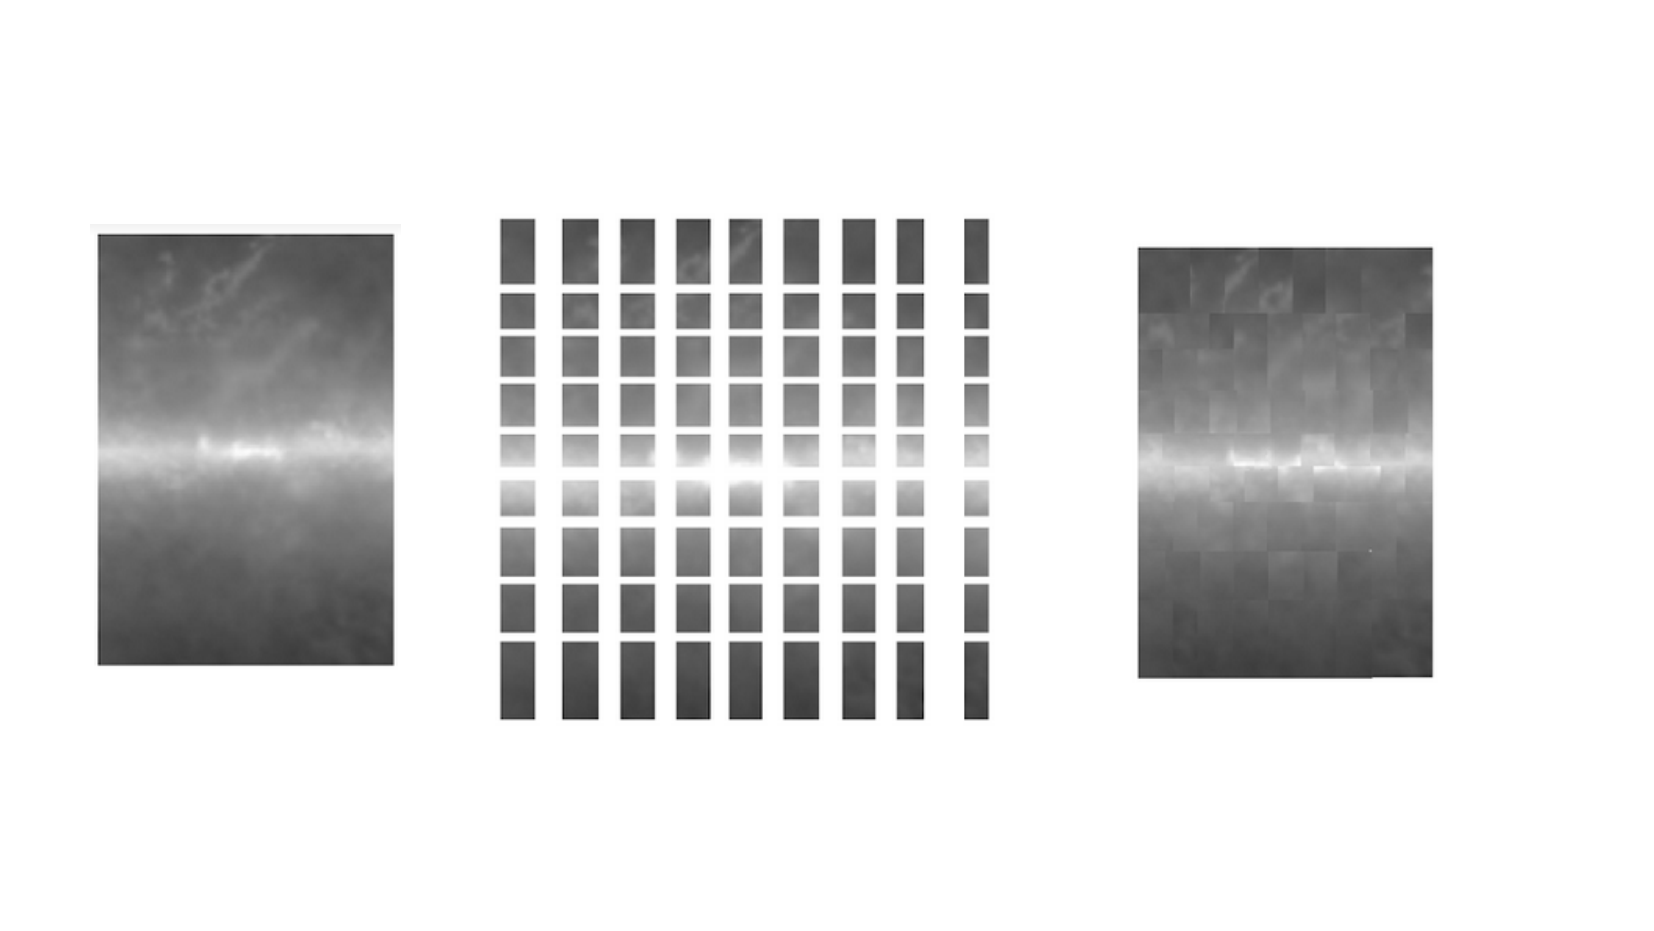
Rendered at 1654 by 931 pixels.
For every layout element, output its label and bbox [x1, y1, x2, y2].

picture [480, 202, 1013, 736]
picture [1125, 225, 1450, 691]
picture [90, 224, 401, 685]
